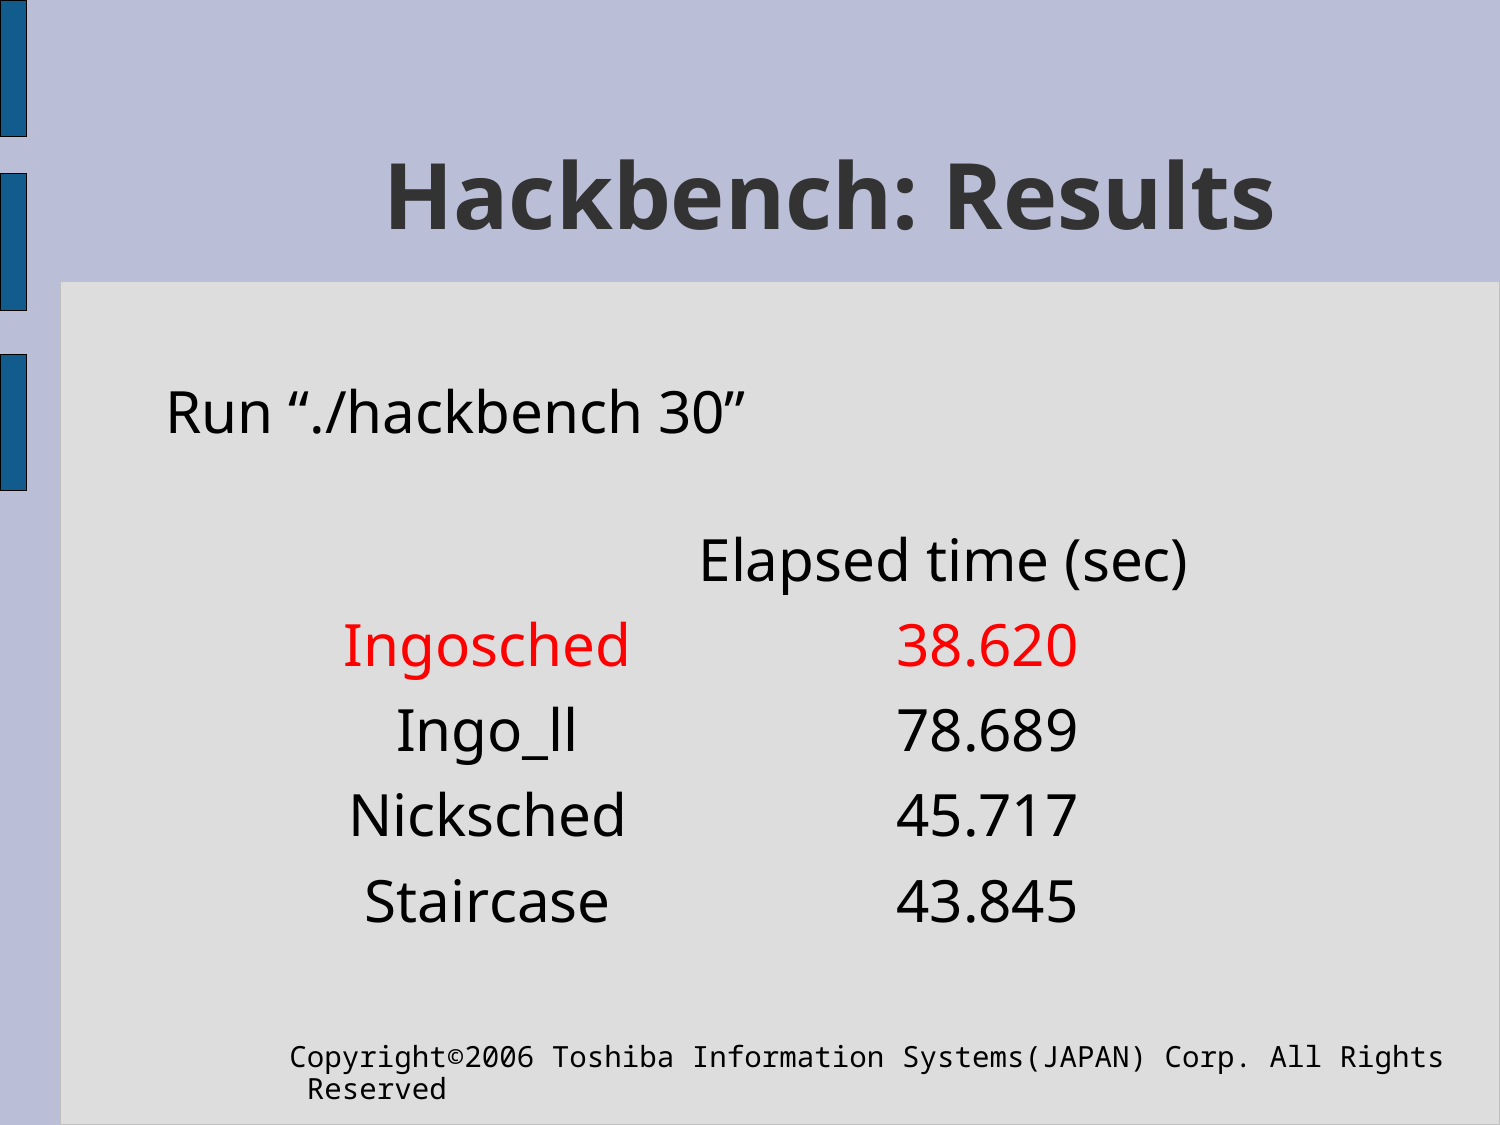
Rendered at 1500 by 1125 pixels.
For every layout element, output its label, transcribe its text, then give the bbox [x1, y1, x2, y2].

list Run “./hackbench 30” [132, 363, 1439, 1000]
text_box Staircase [349, 861, 626, 947]
text_box 43.845 [881, 861, 1094, 947]
text_box 45.717 [881, 776, 1094, 861]
text_box Ingosched [329, 596, 646, 691]
text_box Elapsed time (sec) [683, 511, 1204, 607]
title Hackbench: Results [225, 99, 1436, 288]
text_box Ingo_ll [381, 691, 594, 776]
text_box 78.689 [881, 691, 1094, 776]
text_box Nicksched [333, 766, 642, 861]
text_box 38.620 [881, 607, 1094, 691]
